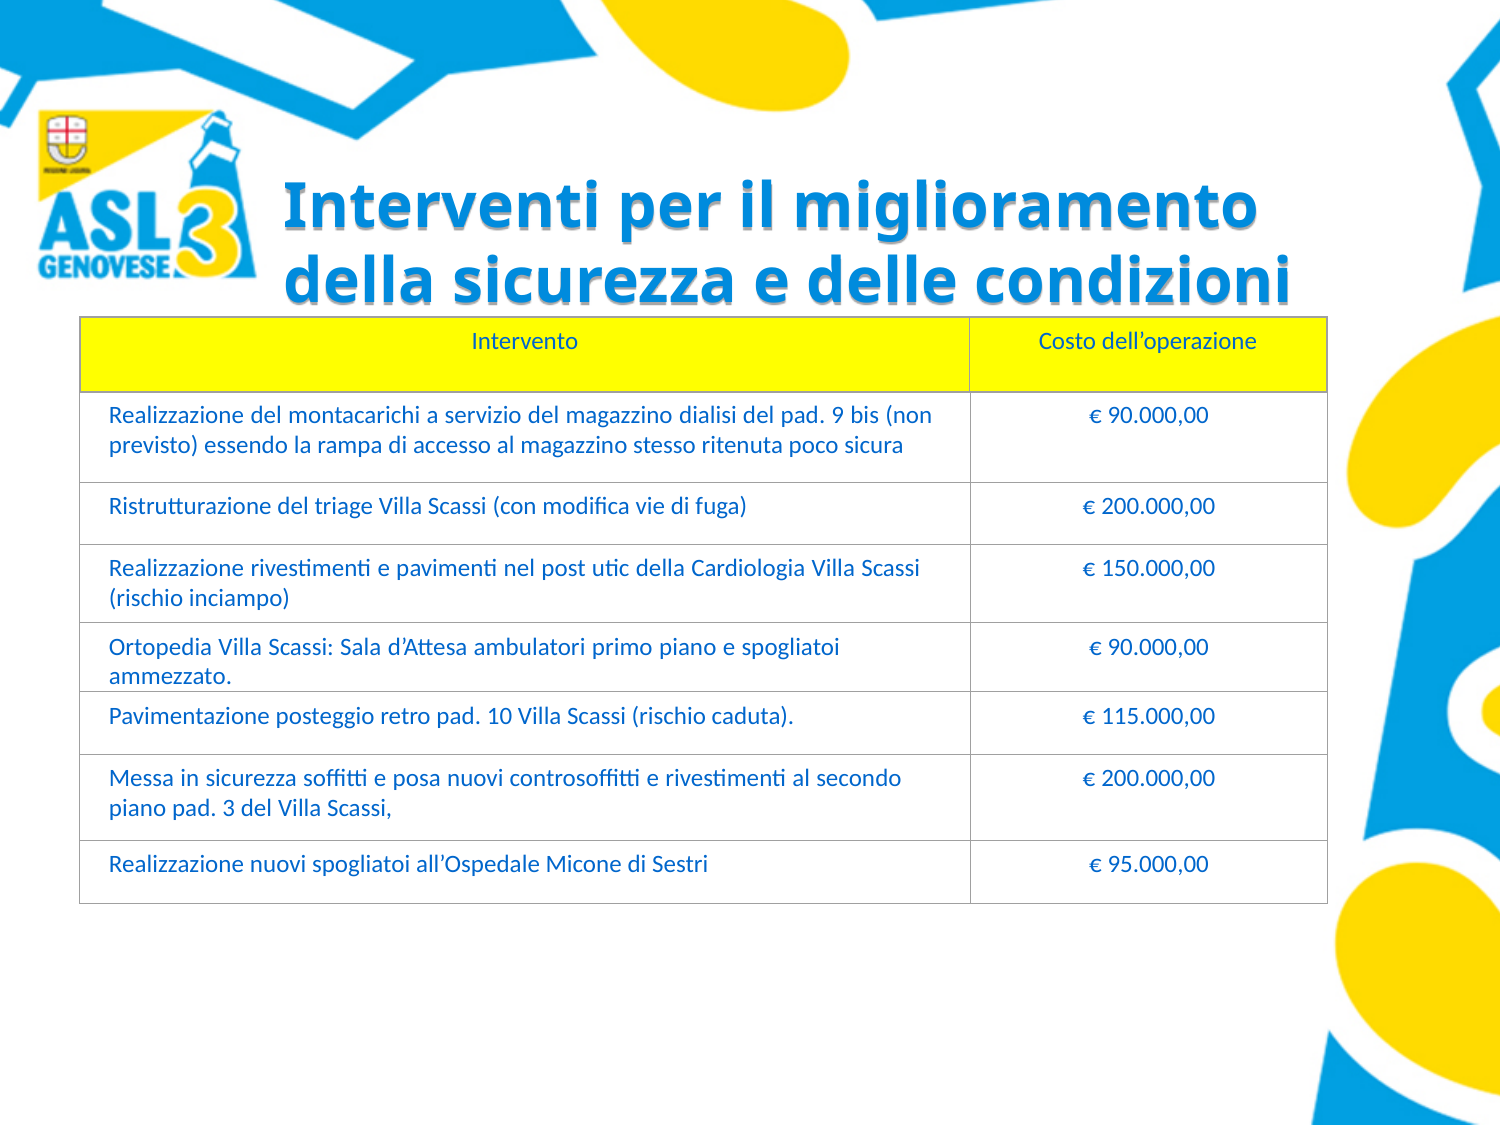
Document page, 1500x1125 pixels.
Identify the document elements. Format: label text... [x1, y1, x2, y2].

text_box Ortopedia Villa Scassi: Sala d’Attesa ambulatori primo piano e spogliatoi ammezzato. [94, 623, 957, 691]
text_box [1312, 318, 1326, 391]
text_box € 90.000,00 [985, 623, 1314, 691]
text_box Realizzazione rivestimenti e pavimenti nel post utic della Cardiologia Villa Scassi (rischio inciampo) [94, 545, 957, 622]
text_box € 200.000,00 [985, 483, 1314, 544]
text_box Intervento [94, 318, 956, 391]
text_box [956, 318, 969, 391]
text_box € 150.000,00 [985, 545, 1314, 622]
text_box € 95.000,00 [985, 841, 1314, 903]
text_box Costo dell’operazione [984, 318, 1312, 391]
text_box € 90.000,00 [985, 393, 1314, 482]
text_box Realizzazione nuovi spogliatoi all’Ospedale Micone di Sestri [94, 841, 957, 903]
text_box Realizzazione del montacarichi a servizio del magazzino dialisi del pad. 9 bis (non previsto) essendo la rampa di accesso al magazzino stesso ritenuta poco sicura [94, 393, 957, 482]
text_box Pavimentazione posteggio retro pad. 10 Villa Scassi (rischio caduta). [94, 692, 957, 754]
text_box € 200.000,00 [985, 755, 1314, 840]
text_box Messa in sicurezza soffitti e posa nuovi controsoffitti e rivestimenti al secondo piano pad. 3 del Villa Scassi, [94, 755, 957, 840]
text_box [81, 318, 94, 391]
text_box Ristrutturazione del triage Villa Scassi (con modifica vie di fuga) [94, 483, 957, 544]
title Interventi per il miglioramento della sicurezza e delle condizioni di lavoro [268, 157, 1331, 274]
text_box € 115.000,00 [985, 692, 1314, 754]
text_box [970, 318, 984, 391]
